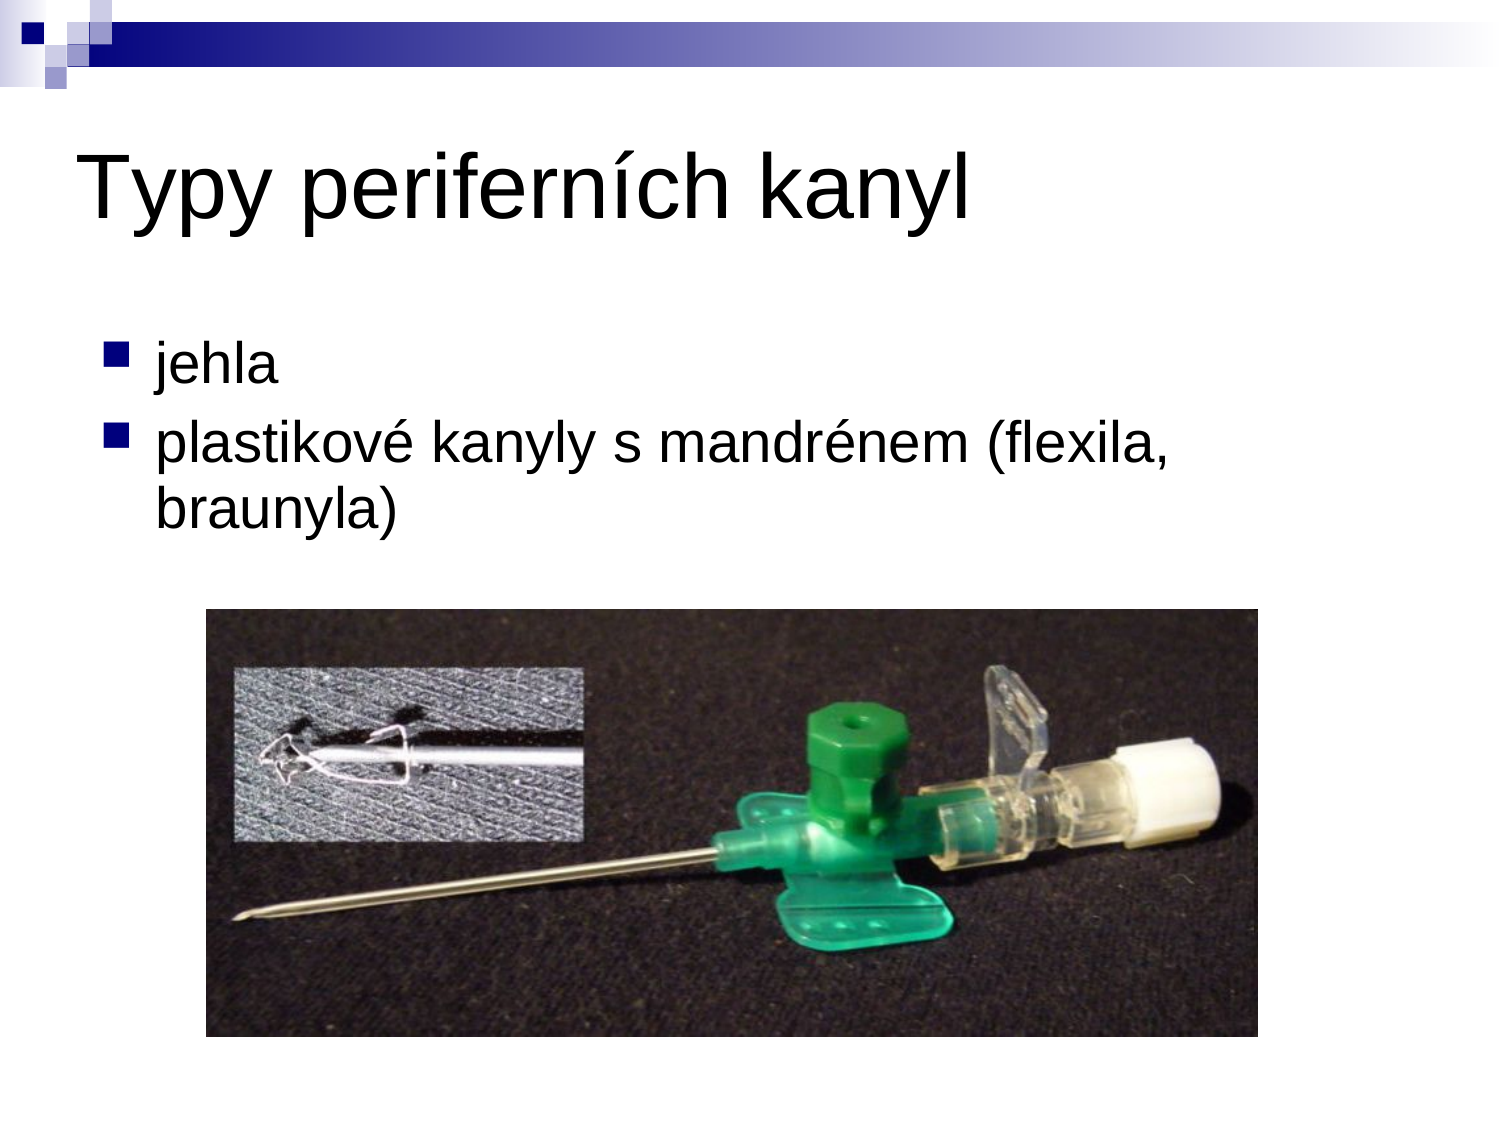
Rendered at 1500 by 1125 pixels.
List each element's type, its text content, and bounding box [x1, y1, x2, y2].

title Typy periferních kanyl [75, 75, 1426, 301]
picture [206, 609, 1258, 1037]
list jehla plastikové kanyly s mandrénem (flexila, braunyla) [100, 324, 1426, 963]
